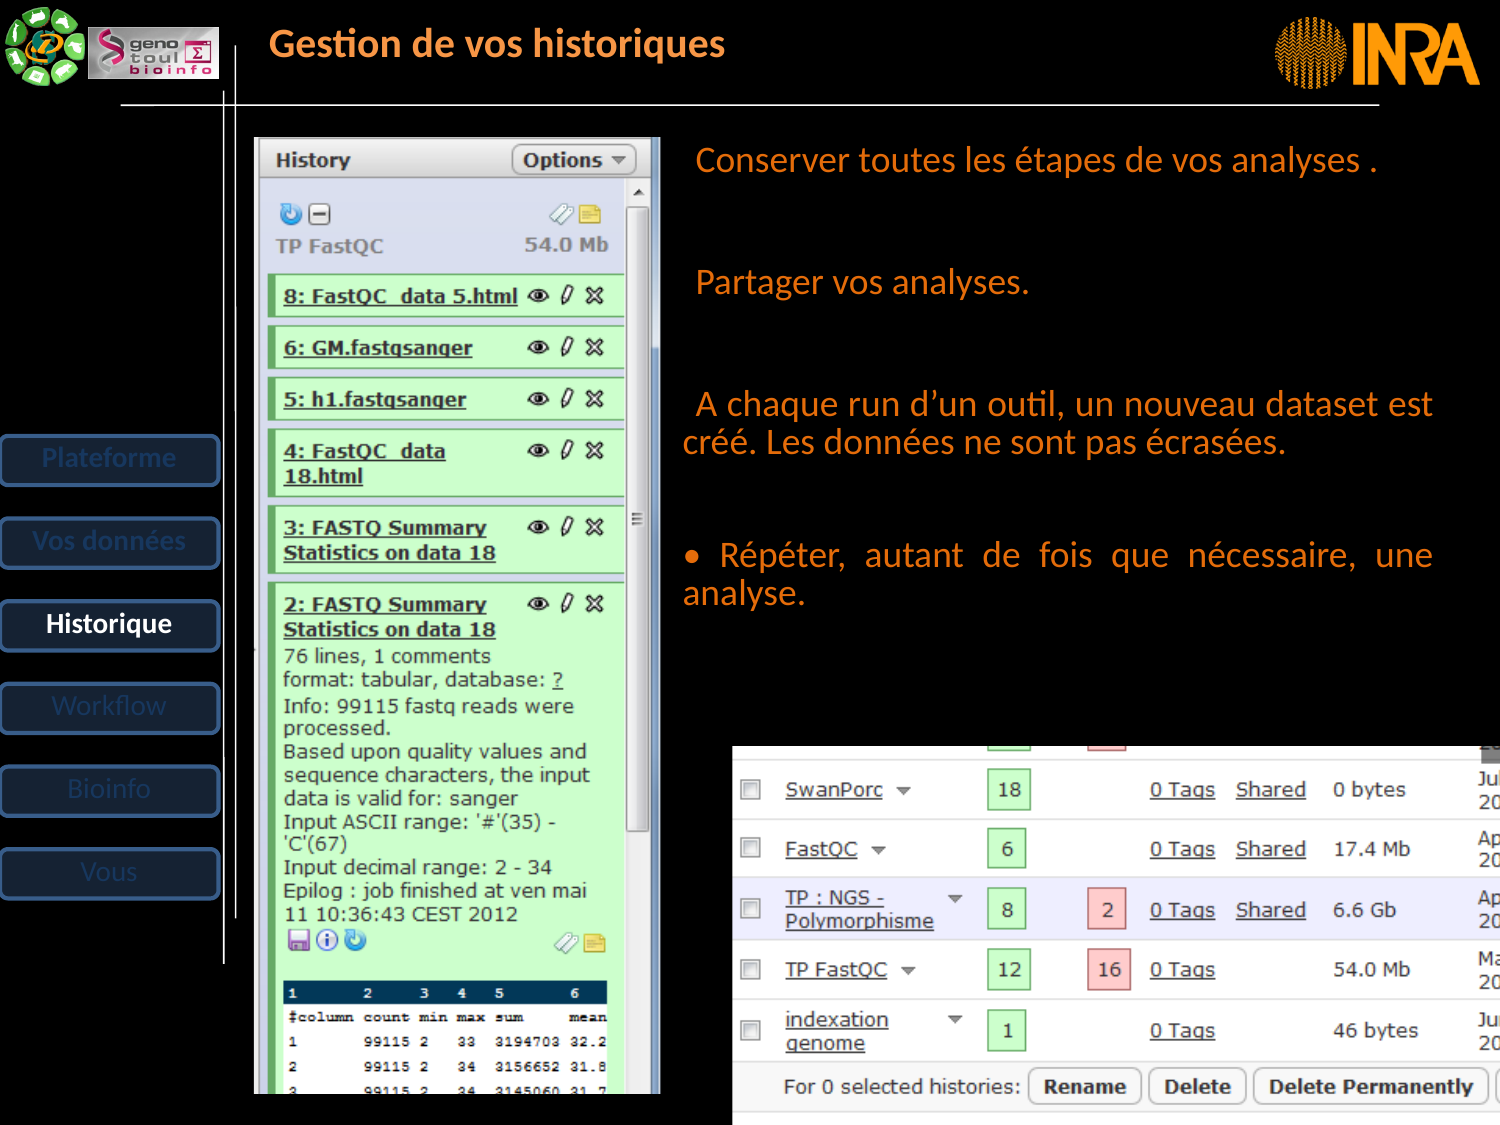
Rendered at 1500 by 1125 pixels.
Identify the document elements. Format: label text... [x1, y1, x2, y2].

text_box Vos données [0, 518, 219, 568]
text_box Historique [0, 601, 219, 651]
text_box Vous [0, 849, 219, 899]
text_box Plateforme [0, 435, 219, 486]
picture [732, 746, 1500, 1125]
text_box Bioinfo [0, 766, 219, 816]
text_box Workflow [0, 683, 219, 734]
text_box Gestion de vos historiques [253, 19, 1270, 85]
picture [253, 137, 662, 1094]
text_box Conserver toutes les étapes de vos analyses . Partager vos analyses. A chaque run d’un outil, un nouveau dataset est créé. Les données ne sont pas écrasées. • Répéter, autant de fois que nécessaire, une analyse. [667, 137, 1500, 800]
